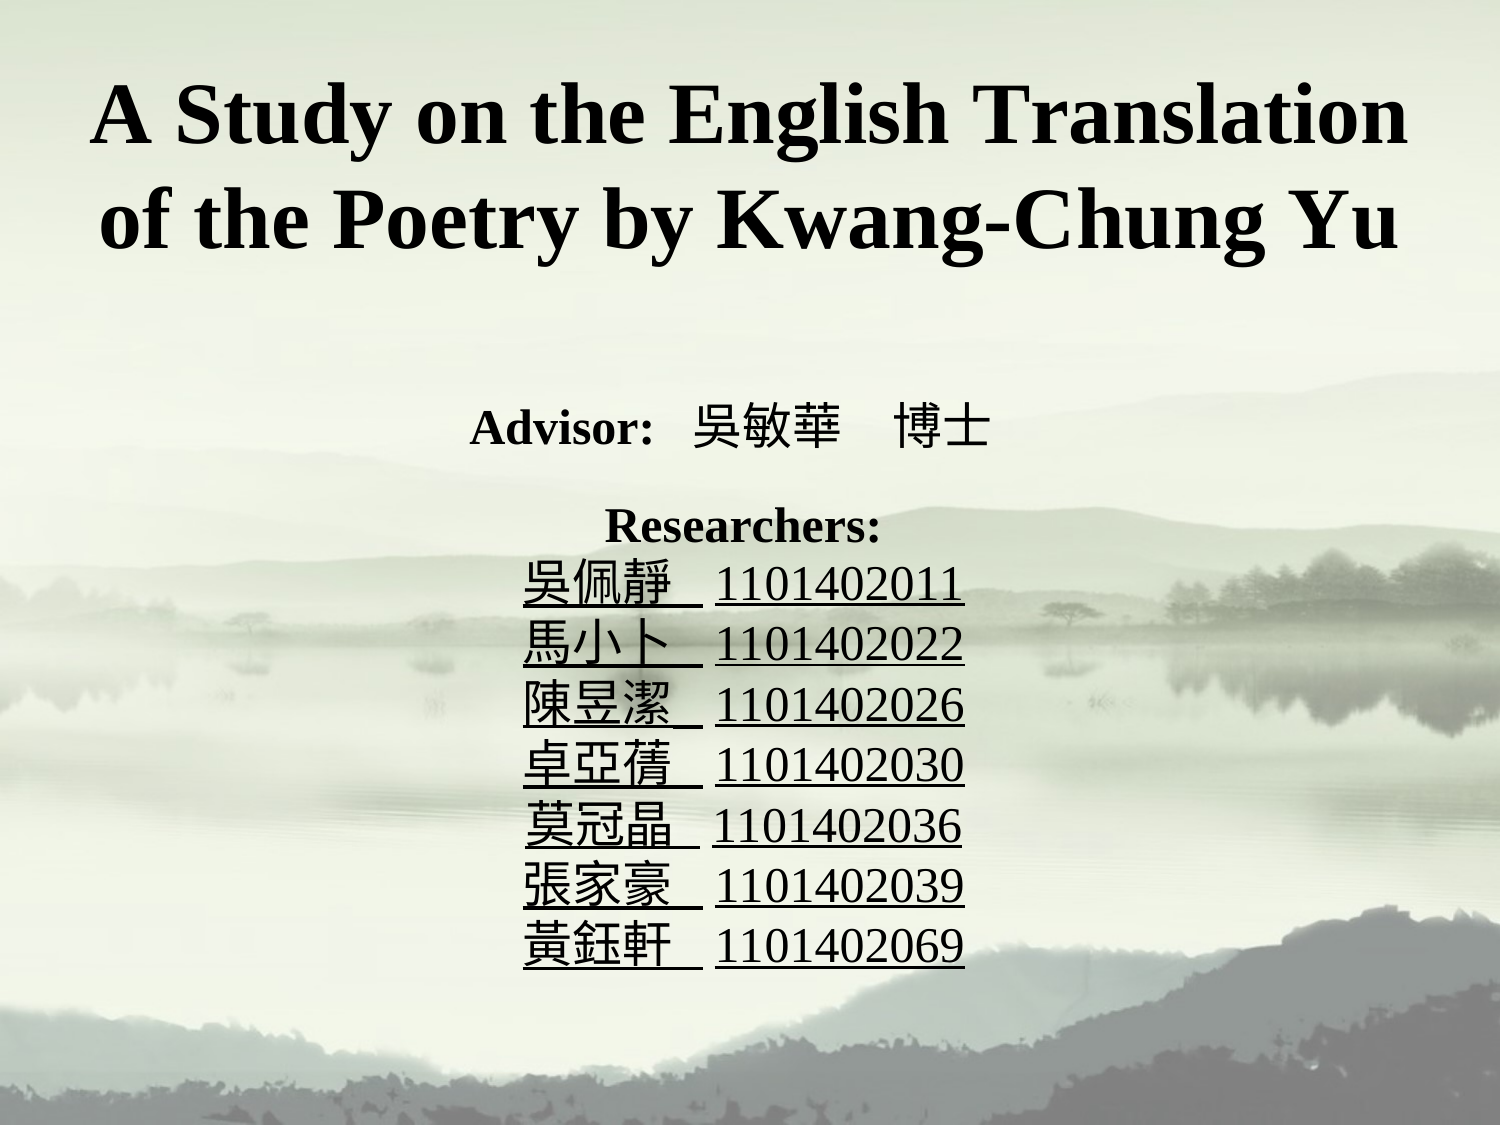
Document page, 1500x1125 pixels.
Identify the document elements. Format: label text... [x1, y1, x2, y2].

subtitle Advisor: 吳敏華 博士 Researchers: 吳佩靜 1101402011 馬小卜 1101402022 陳昱潔 1101402026 卓亞蒨 1101402030 莫冠晶 1101402036 張家豪 1101402039 黃鈺軒 1101402069 [218, 408, 1269, 1000]
picture [0, 0, 1500, 1125]
title A Study on the English Translation of the Poetry by Kwang-Chung Yu [29, 196, 1471, 426]
